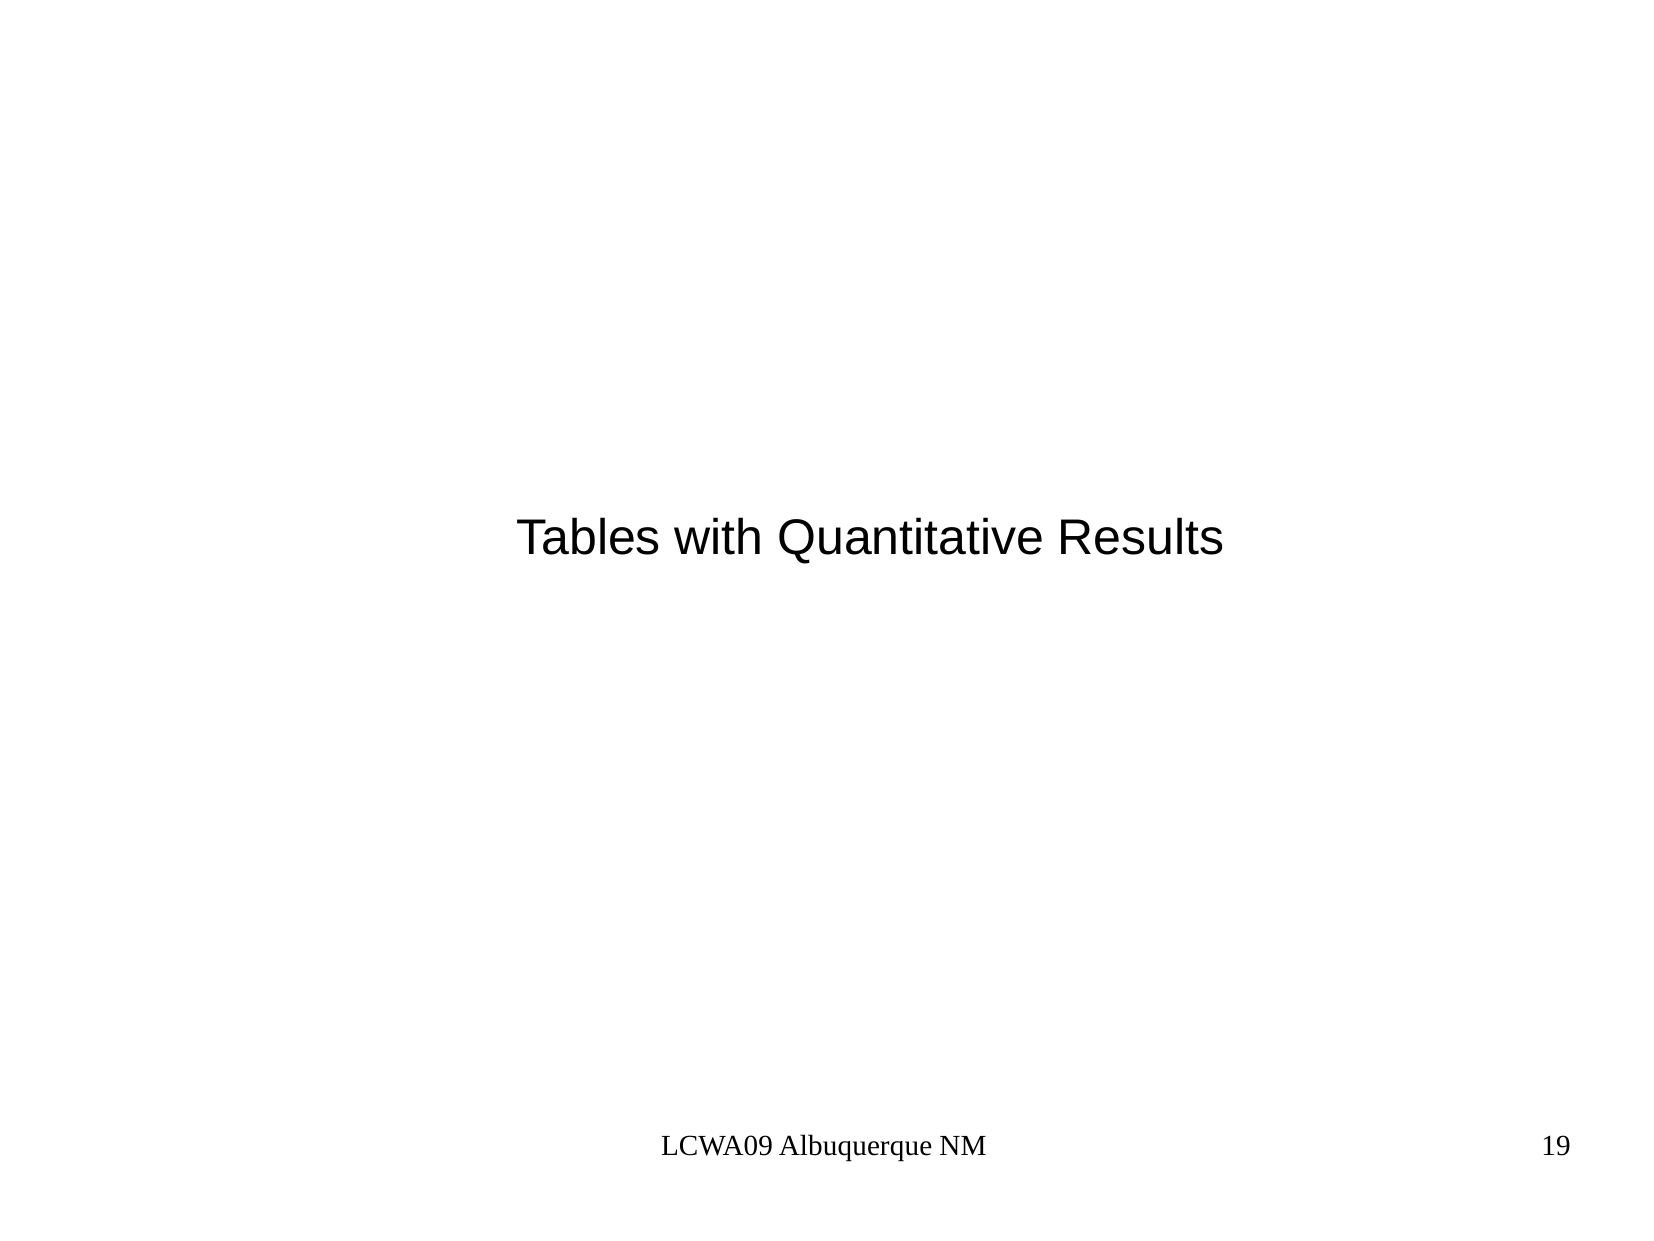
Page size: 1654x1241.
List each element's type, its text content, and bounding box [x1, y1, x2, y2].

text_box Tables with Quantitative Results [501, 501, 1226, 573]
